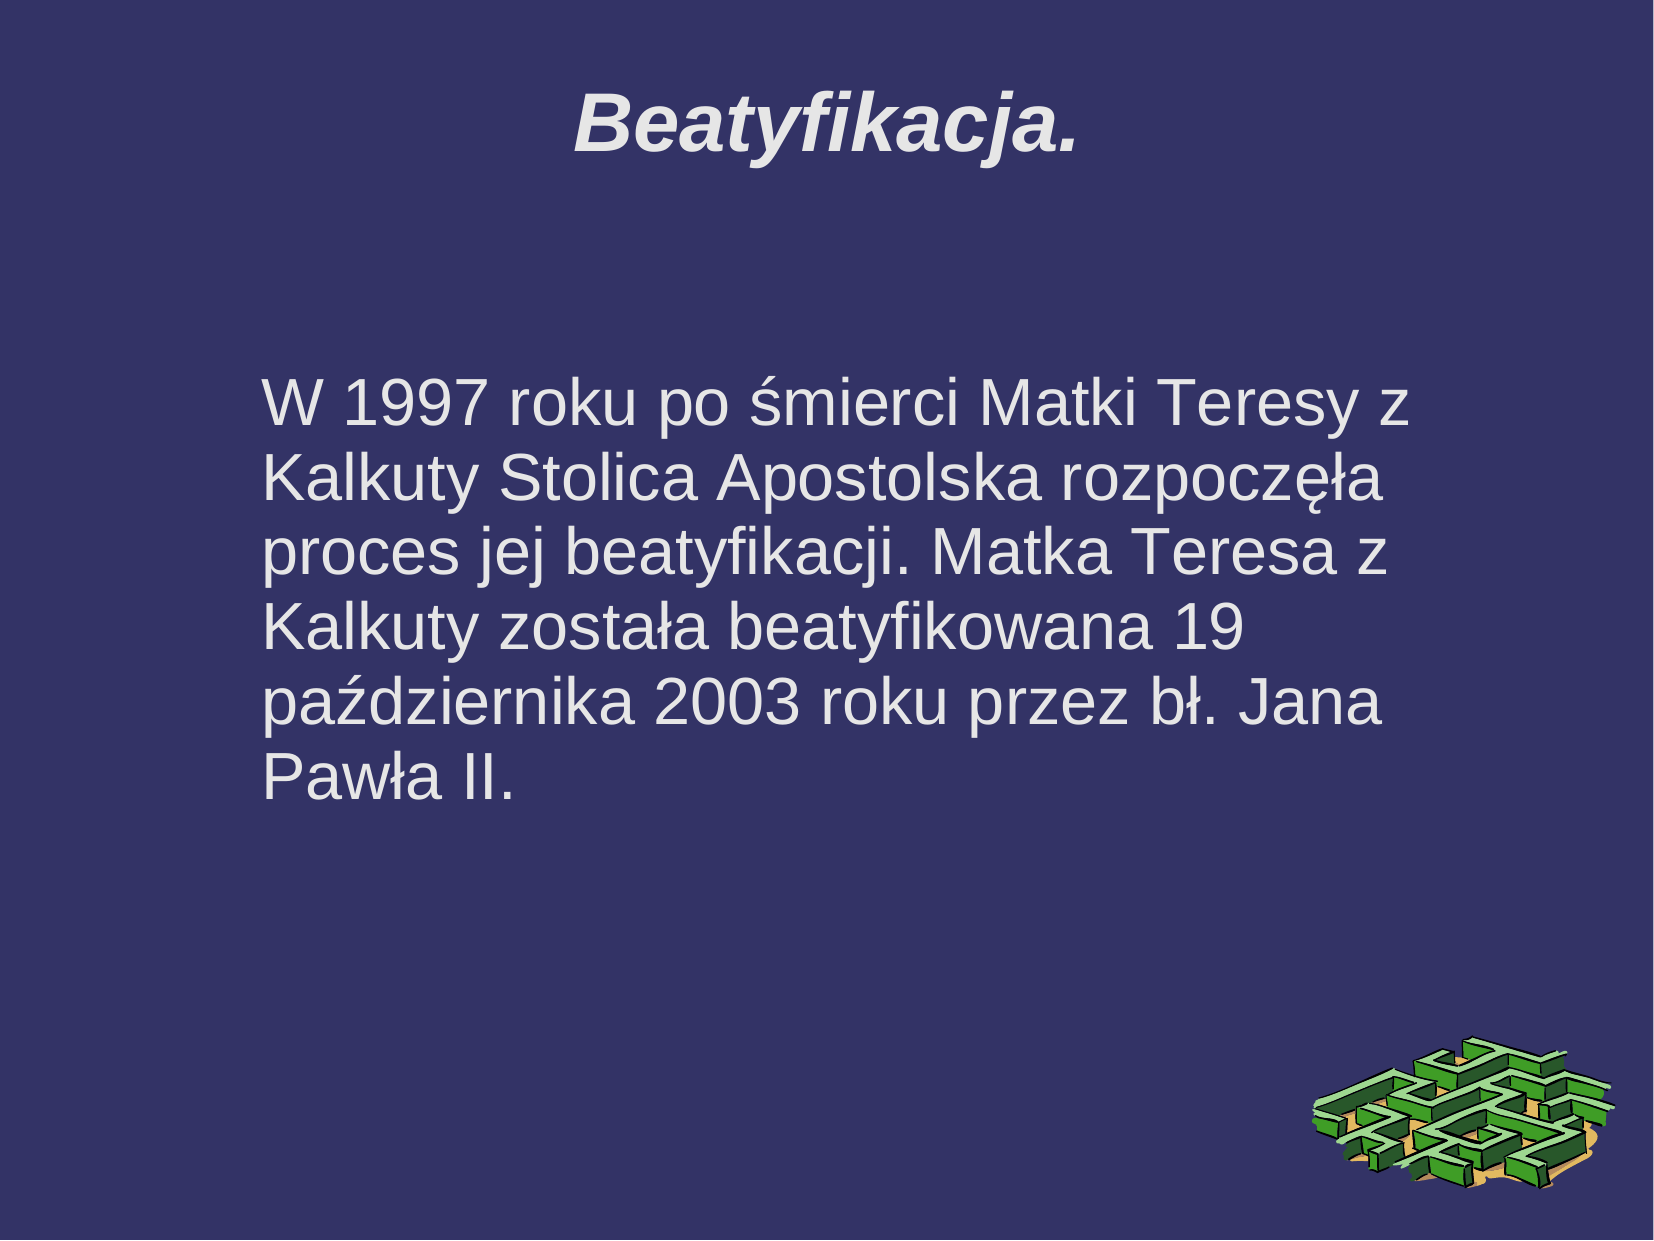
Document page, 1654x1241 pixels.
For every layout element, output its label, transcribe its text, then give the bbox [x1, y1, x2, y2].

title Beatyfikacja. [121, 19, 1534, 227]
list W 1997 roku po śmierci Matki Teresy z Kalkuty Stolica Apostolska rozpoczęła proces jej beatyfikacji. Matka Teresa z Kalkuty została beatyfikowana 19 października 2003 roku przez bł. Jana Pawła II. [178, 364, 1570, 1147]
